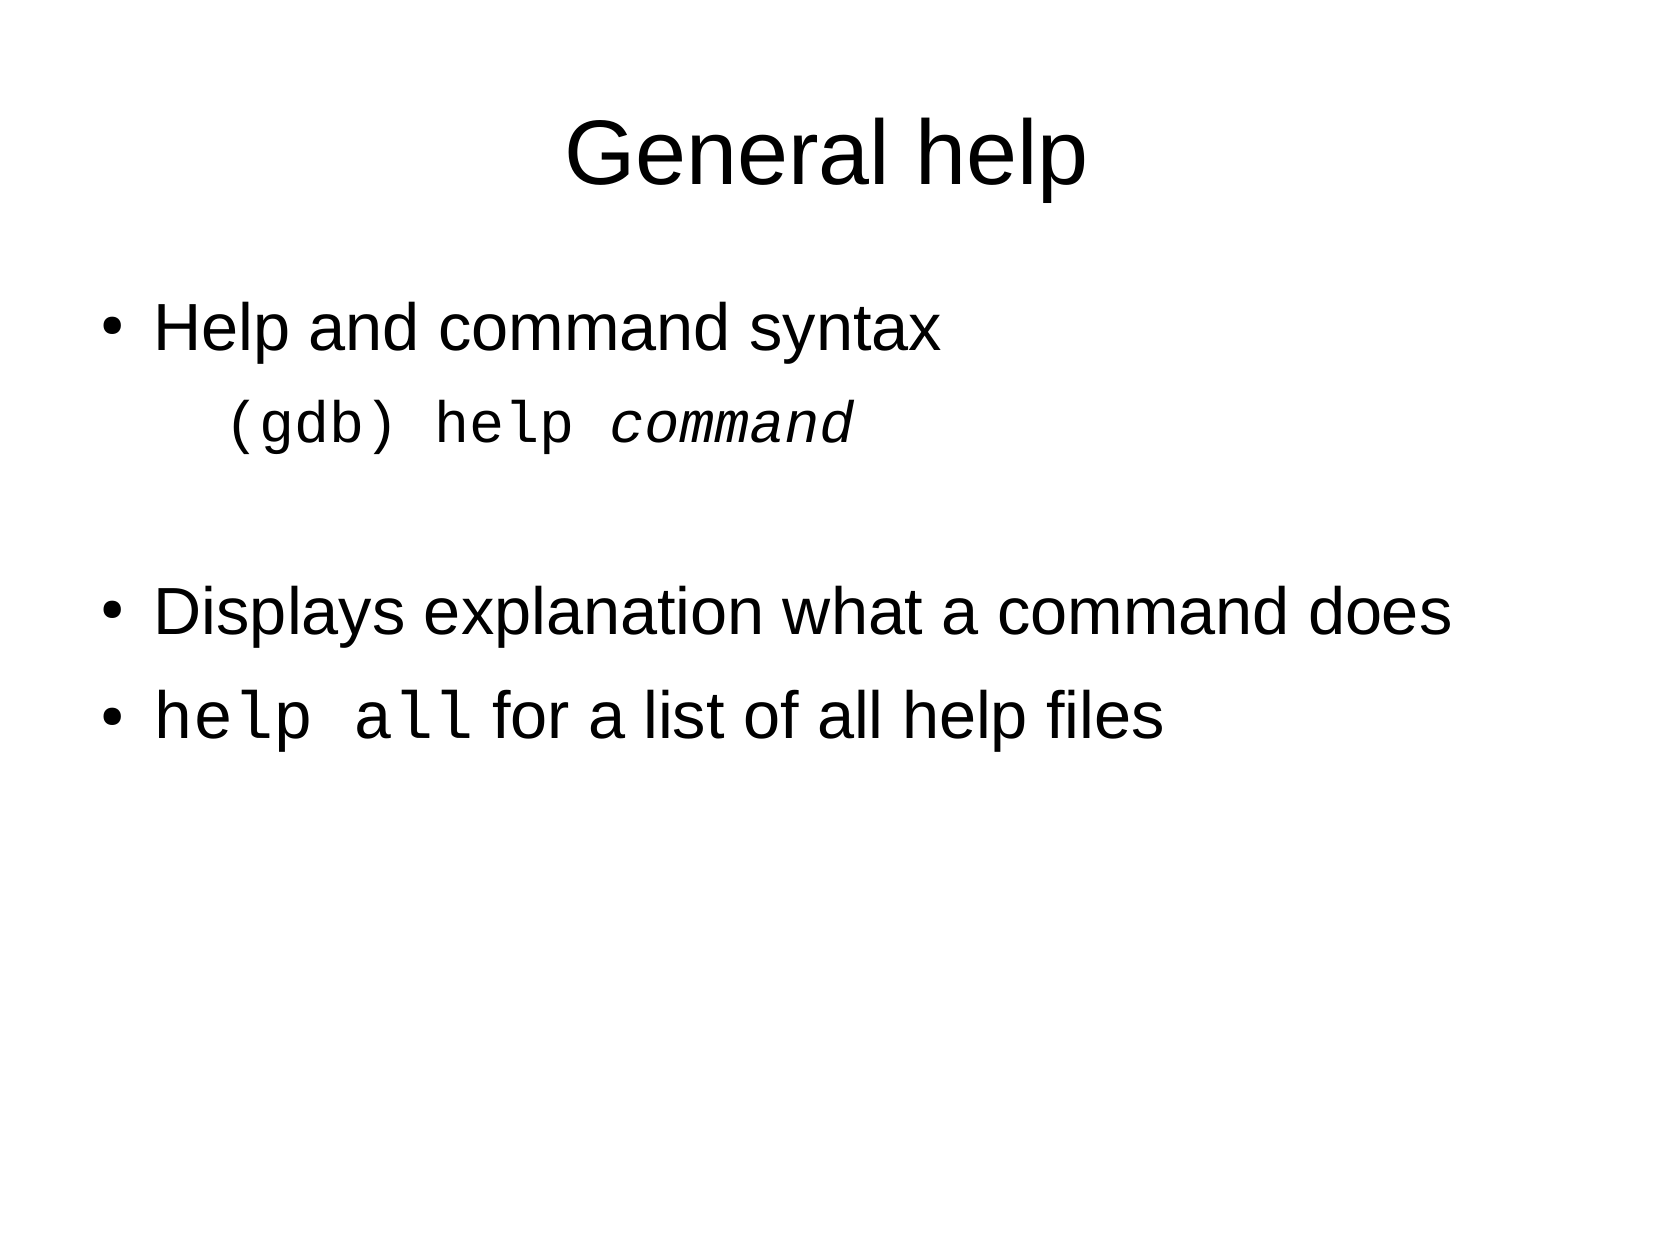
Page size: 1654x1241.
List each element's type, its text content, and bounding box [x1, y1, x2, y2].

title General help [82, 49, 1571, 257]
list Help and command syntax (gdb) help command Displays explanation what a command does help all for a list of all help files [82, 290, 1571, 1109]
